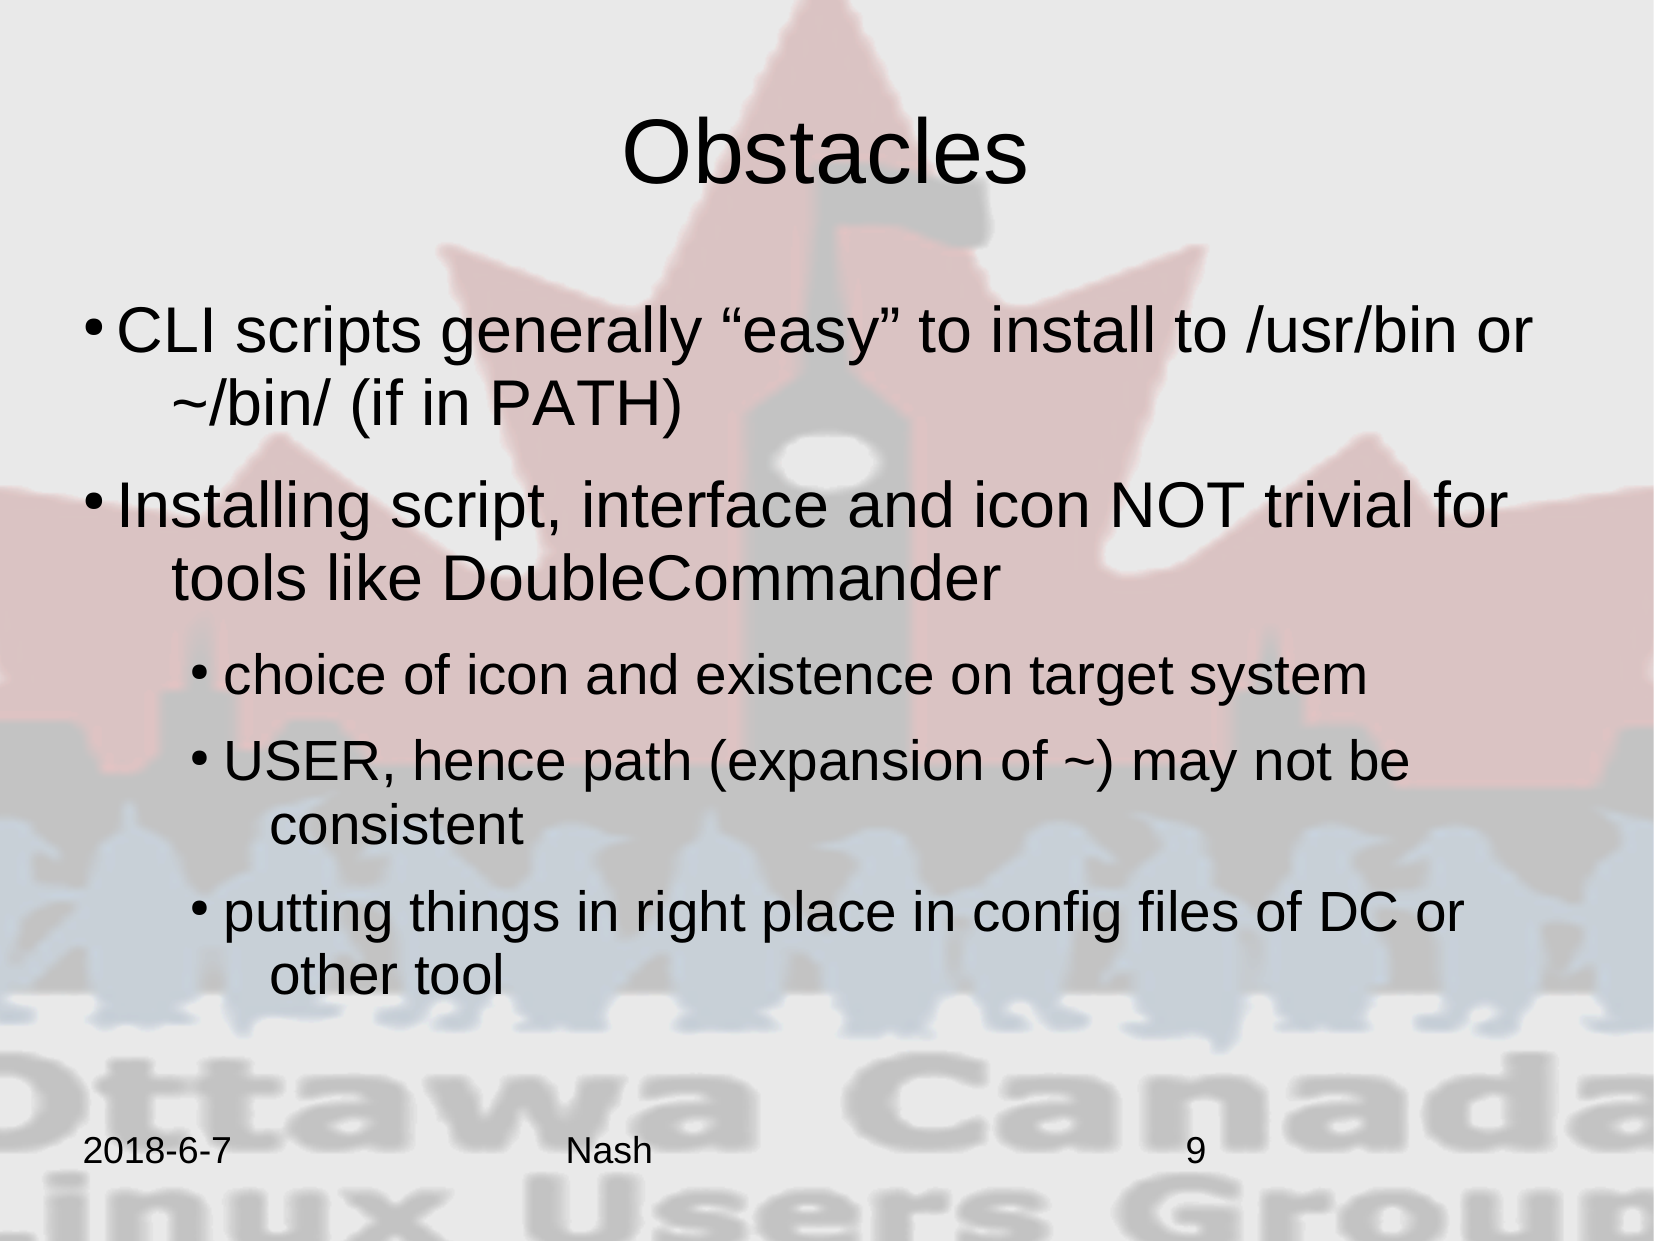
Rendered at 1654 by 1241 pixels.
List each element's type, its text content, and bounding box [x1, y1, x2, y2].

picture [0, 0, 1654, 1241]
list CLI scripts generally “easy” to install to /usr/bin or ~/bin/ (if in PATH) Installing script, interface and icon NOT trivial for tools like DoubleCommander choice of icon and existence on target system USER, hence path (expansion of ~) may not be consistent putting things in right place in config files of DC or other tool [82, 290, 1570, 1009]
title Obstacles [82, 49, 1570, 256]
